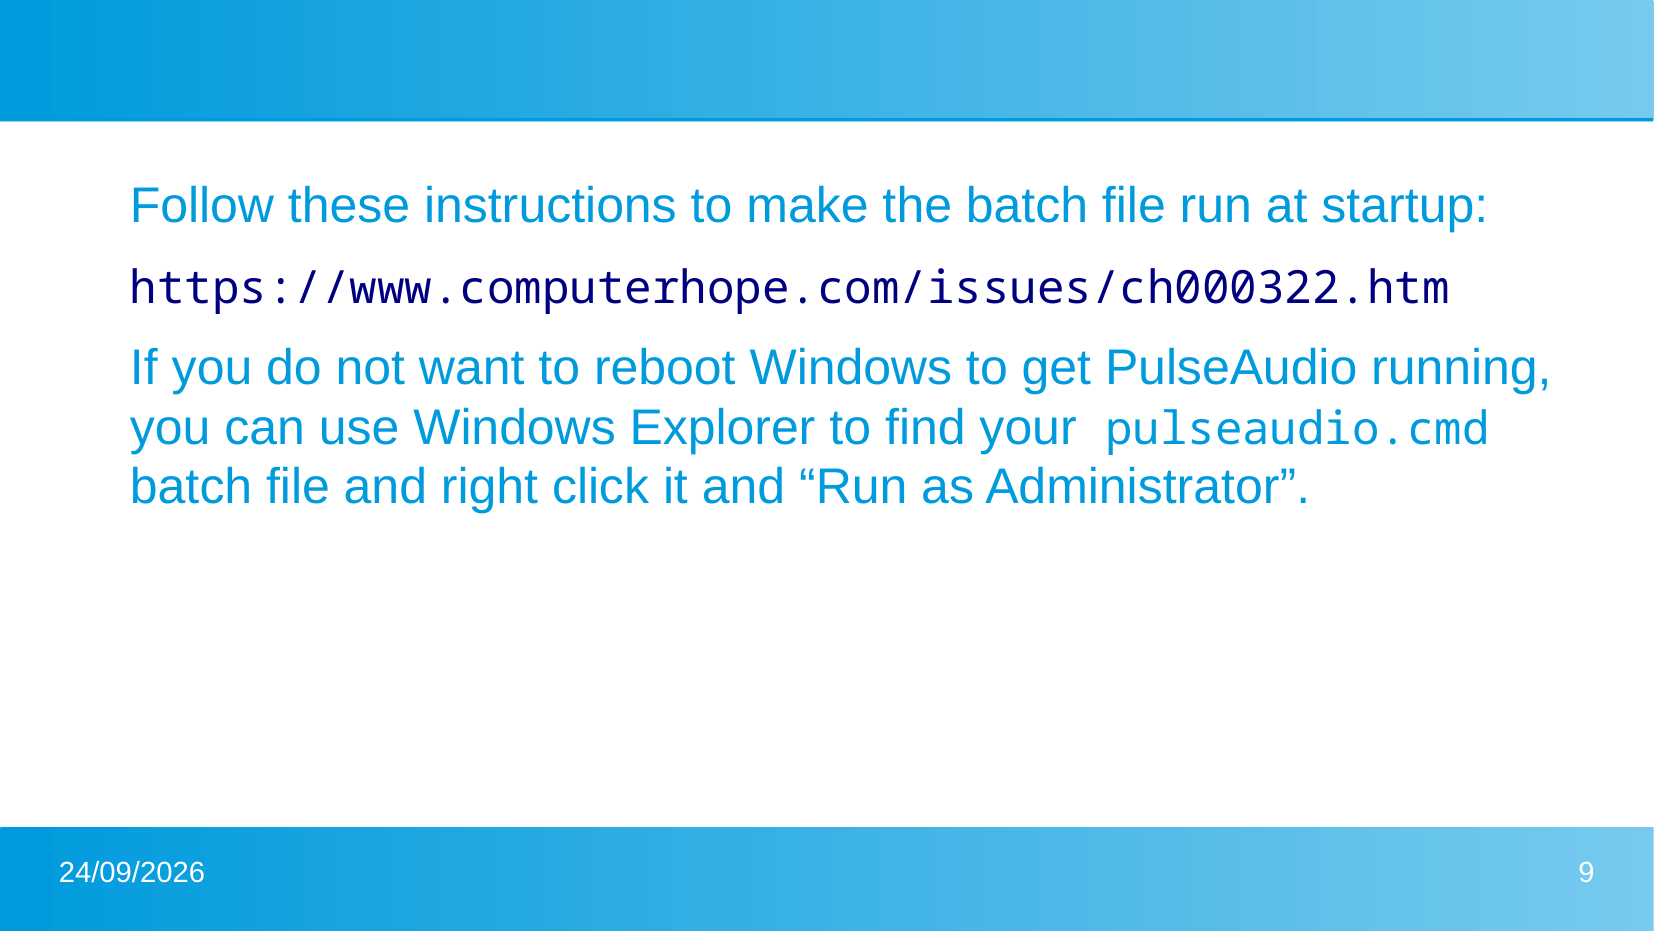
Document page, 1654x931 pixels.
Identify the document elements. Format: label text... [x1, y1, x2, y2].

list Follow these instructions to make the batch file run at startup: https://www.computerhope.com/issues/ch000322.htm If you do not want to reboot Windows to get PulseAudio running, you can use Windows Explorer to find your pulseaudio.cmd batch file and right click it and “Run as Administrator”. [59, 177, 1595, 768]
